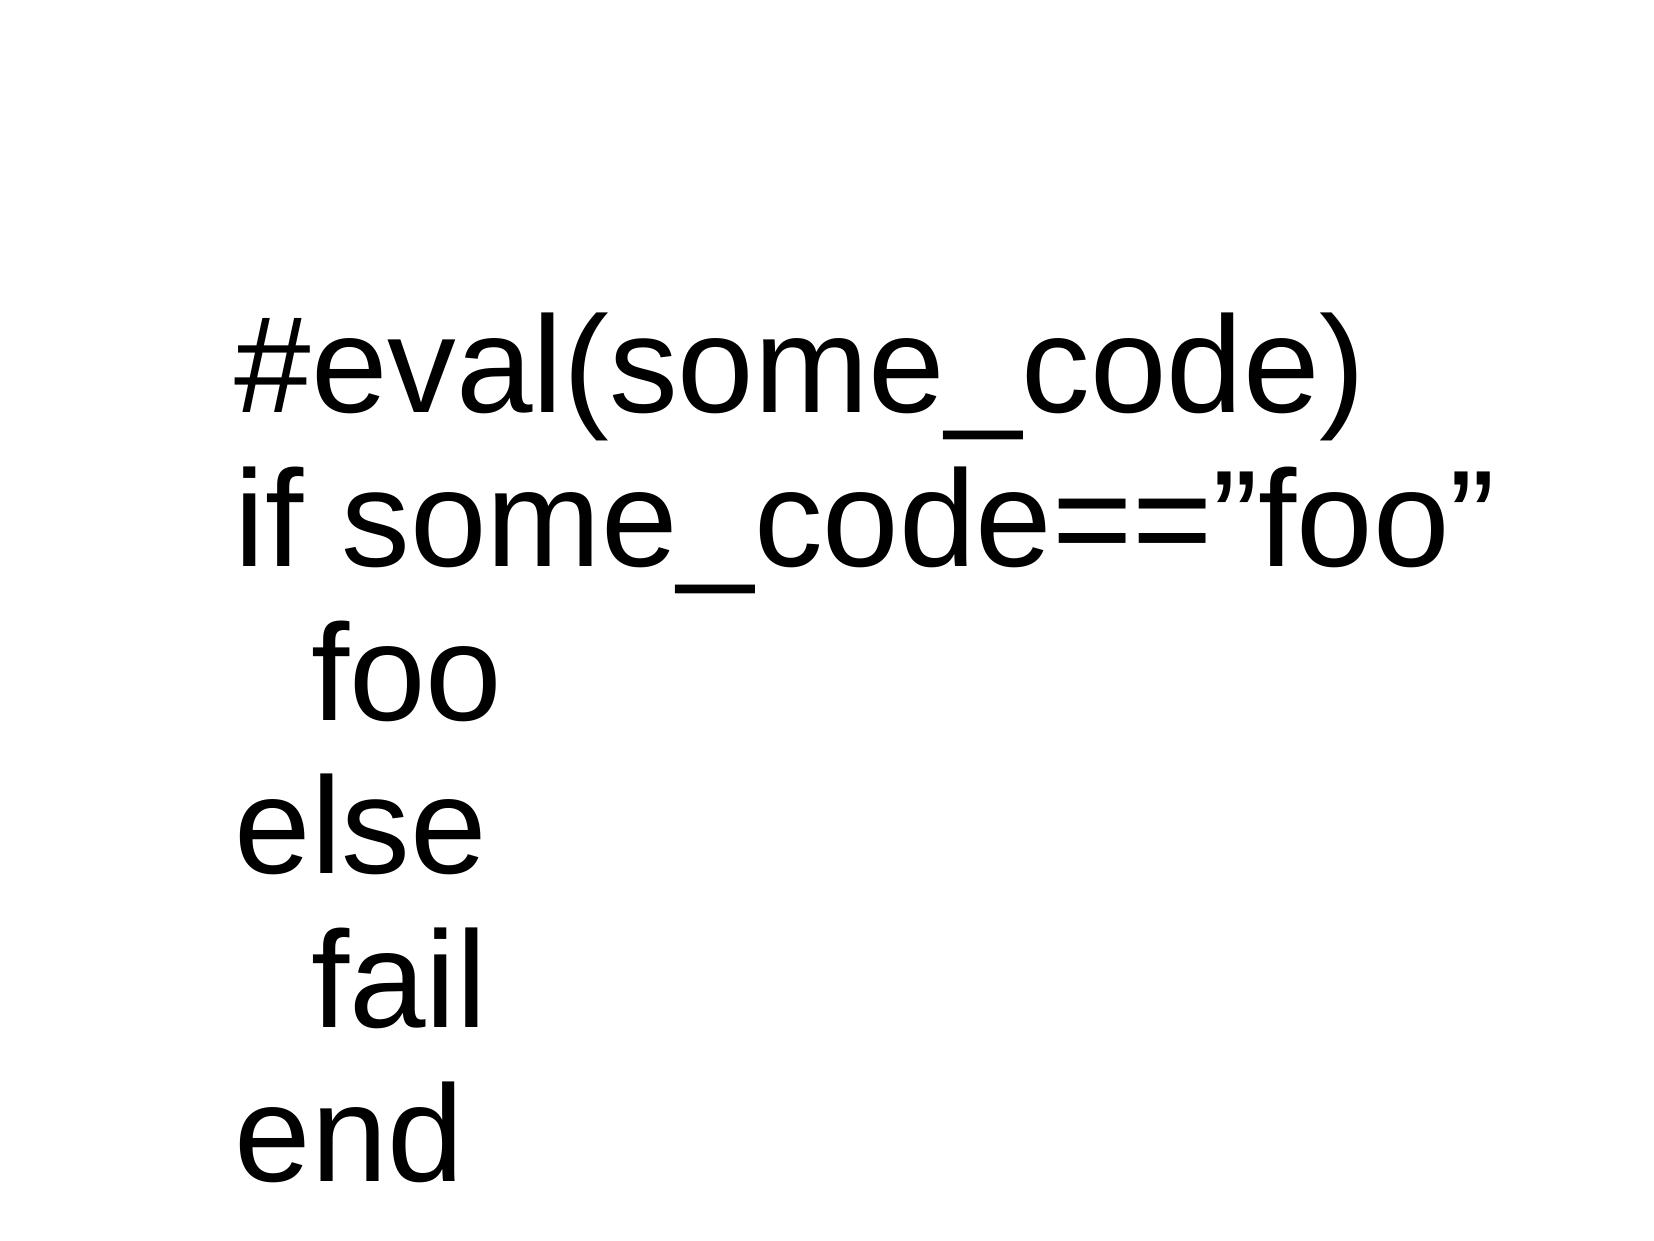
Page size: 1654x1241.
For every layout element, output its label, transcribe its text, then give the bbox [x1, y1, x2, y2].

text_box #eval(some_code) if some_code==”foo” foo else fail end [220, 280, 1511, 1219]
